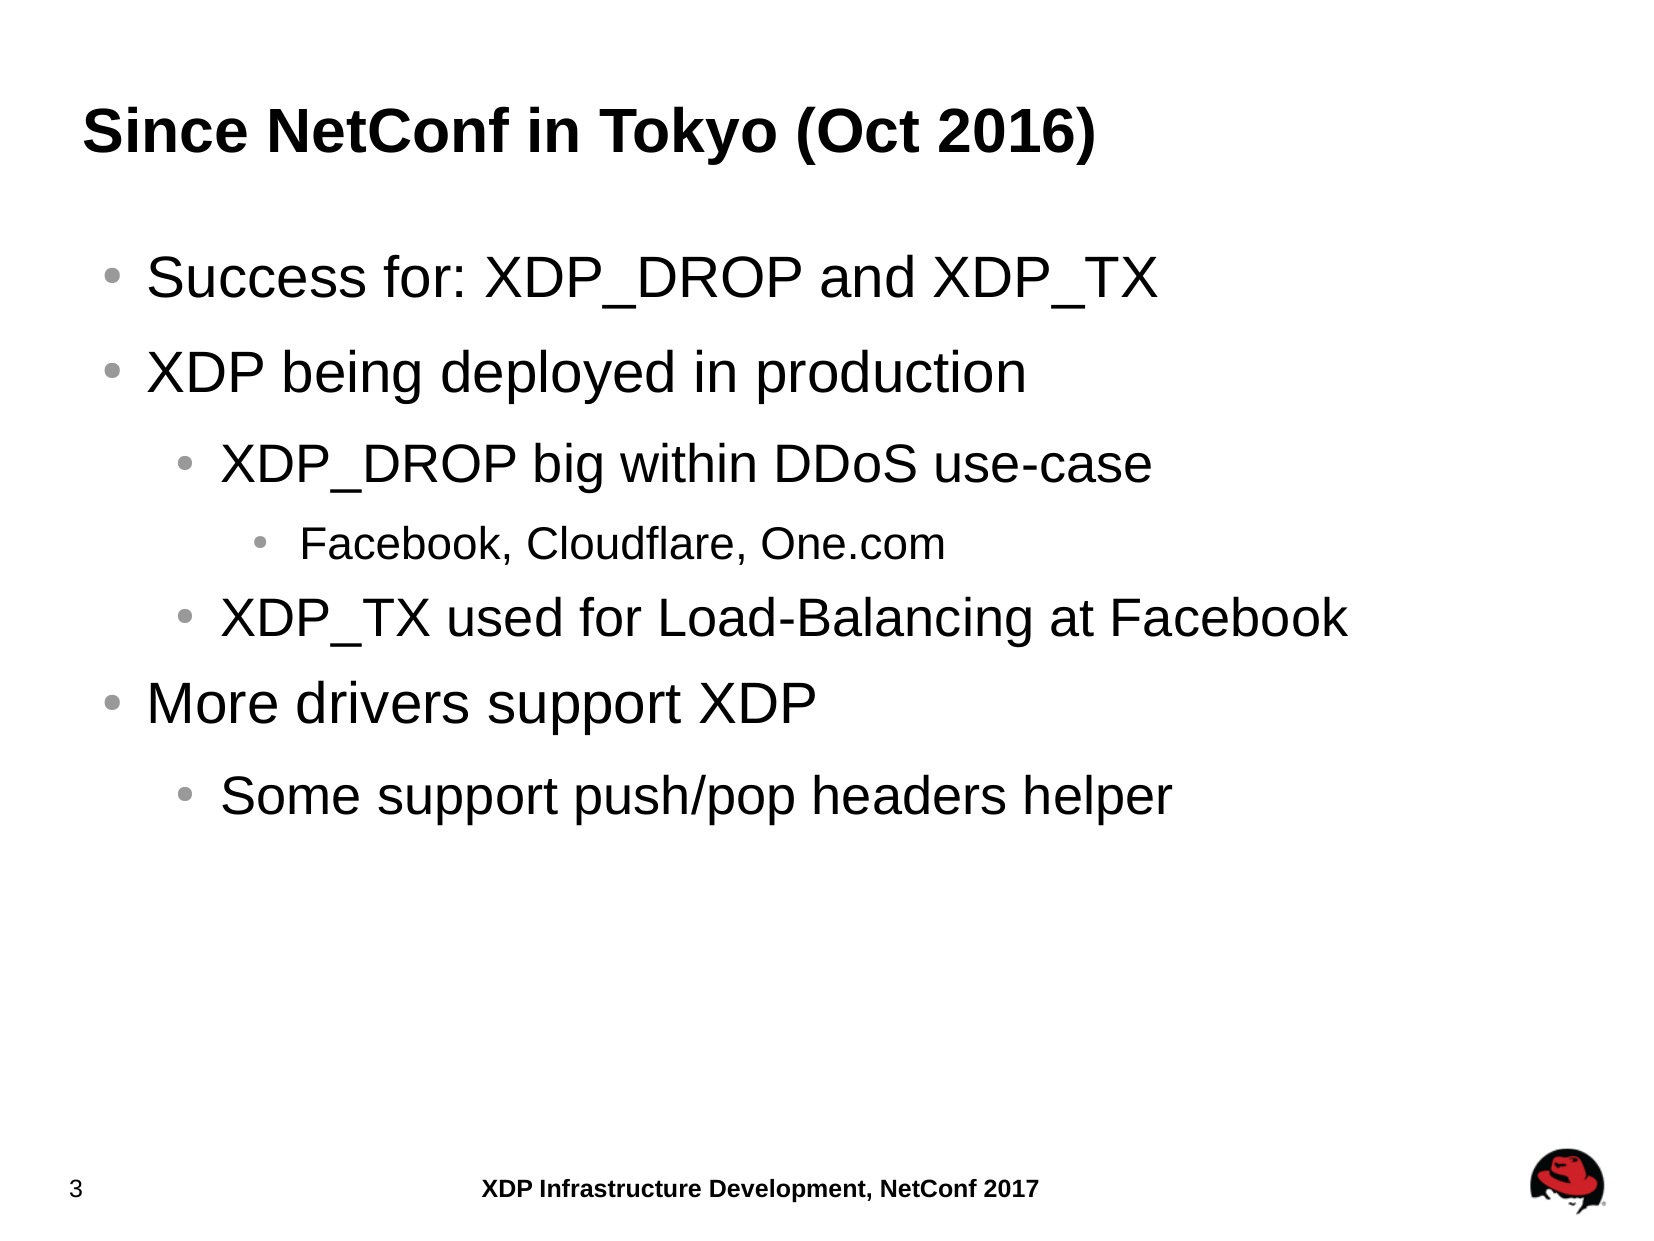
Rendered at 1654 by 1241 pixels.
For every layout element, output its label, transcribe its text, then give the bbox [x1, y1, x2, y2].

title Since NetConf in Tokyo (Oct 2016) [82, 37, 1571, 226]
picture [1529, 1146, 1612, 1224]
list Success for: XDP_DROP and XDP_TX XDP being deployed in production XDP_DROP big within DDoS use-case Facebook, Cloudflare, One.com XDP_TX used for Load-Balancing at Facebook More drivers support XDP Some support push/pop headers helper [86, 244, 1575, 1039]
